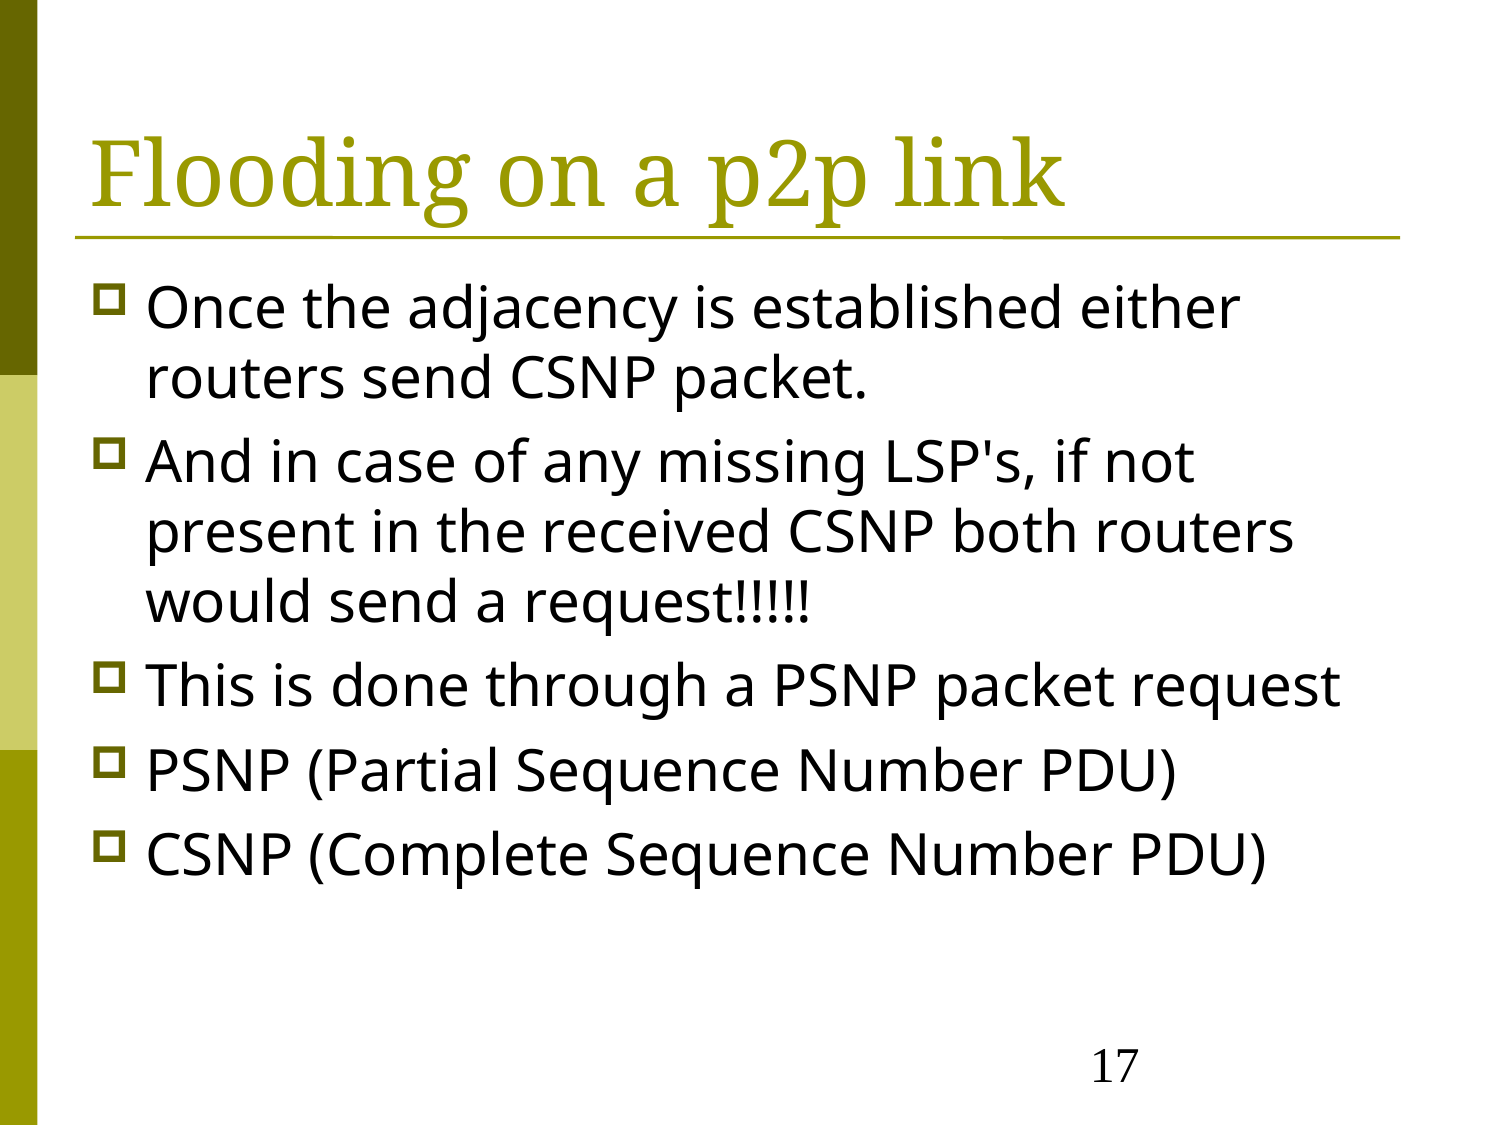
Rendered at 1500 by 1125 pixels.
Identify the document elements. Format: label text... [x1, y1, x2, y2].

text_box <number> [1074, 1025, 1425, 1101]
list Once the adjacency is established either routers send CSNP packet. And in case of any missing LSP's, if not present in the received CSNP both routers would send a request!!!!! This is done through a PSNP packet request PSNP (Partial Sequence Number PDU) CSNP (Complete Sequence Number PDU) [75, 262, 1426, 1006]
title Flooding on a p2p link [75, 45, 1426, 233]
